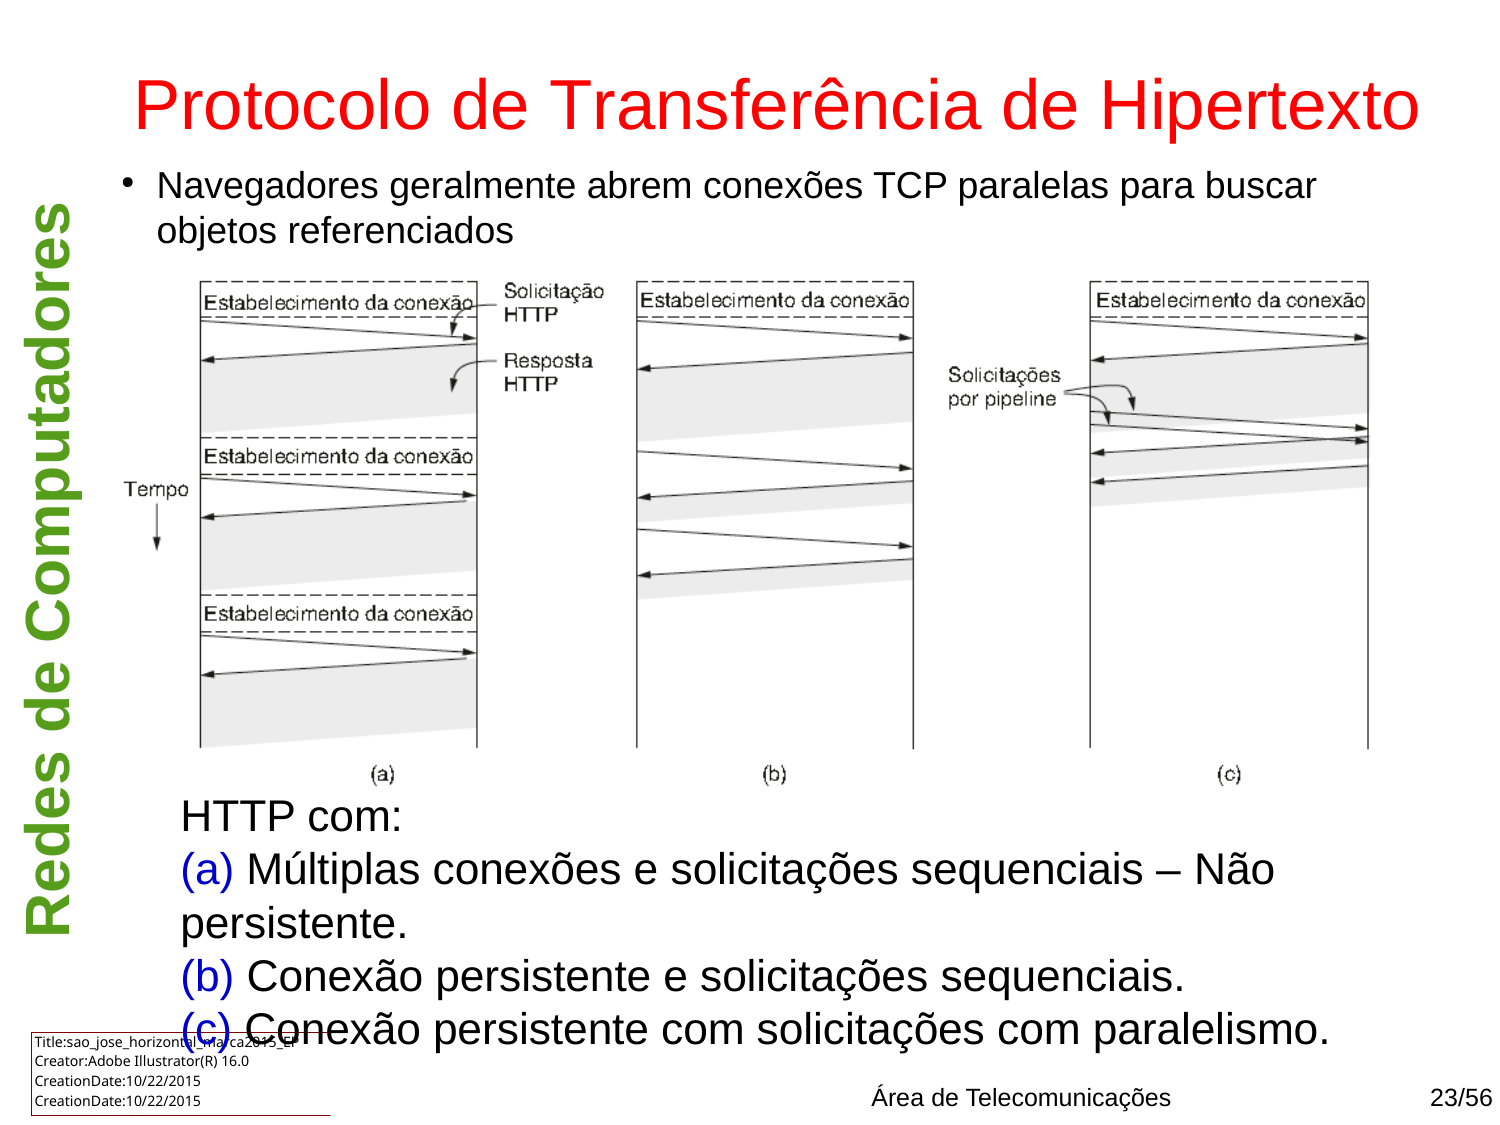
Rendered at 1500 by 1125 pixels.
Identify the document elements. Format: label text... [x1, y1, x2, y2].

text_box Navegadores geralmente abrem conexões TCP paralelas para buscar objetos referenciados [106, 153, 1453, 272]
title Protocolo de Transferência de Hipertexto [118, 23, 1465, 180]
text_box HTTP com: (a) Múltiplas conexões e solicitações sequenciais – Não persistente. (b) Conexão persistente e solicitações sequenciais. (c) Conexão persistente com solicitações com paralelismo. [165, 779, 1500, 1063]
picture [120, 272, 1378, 794]
